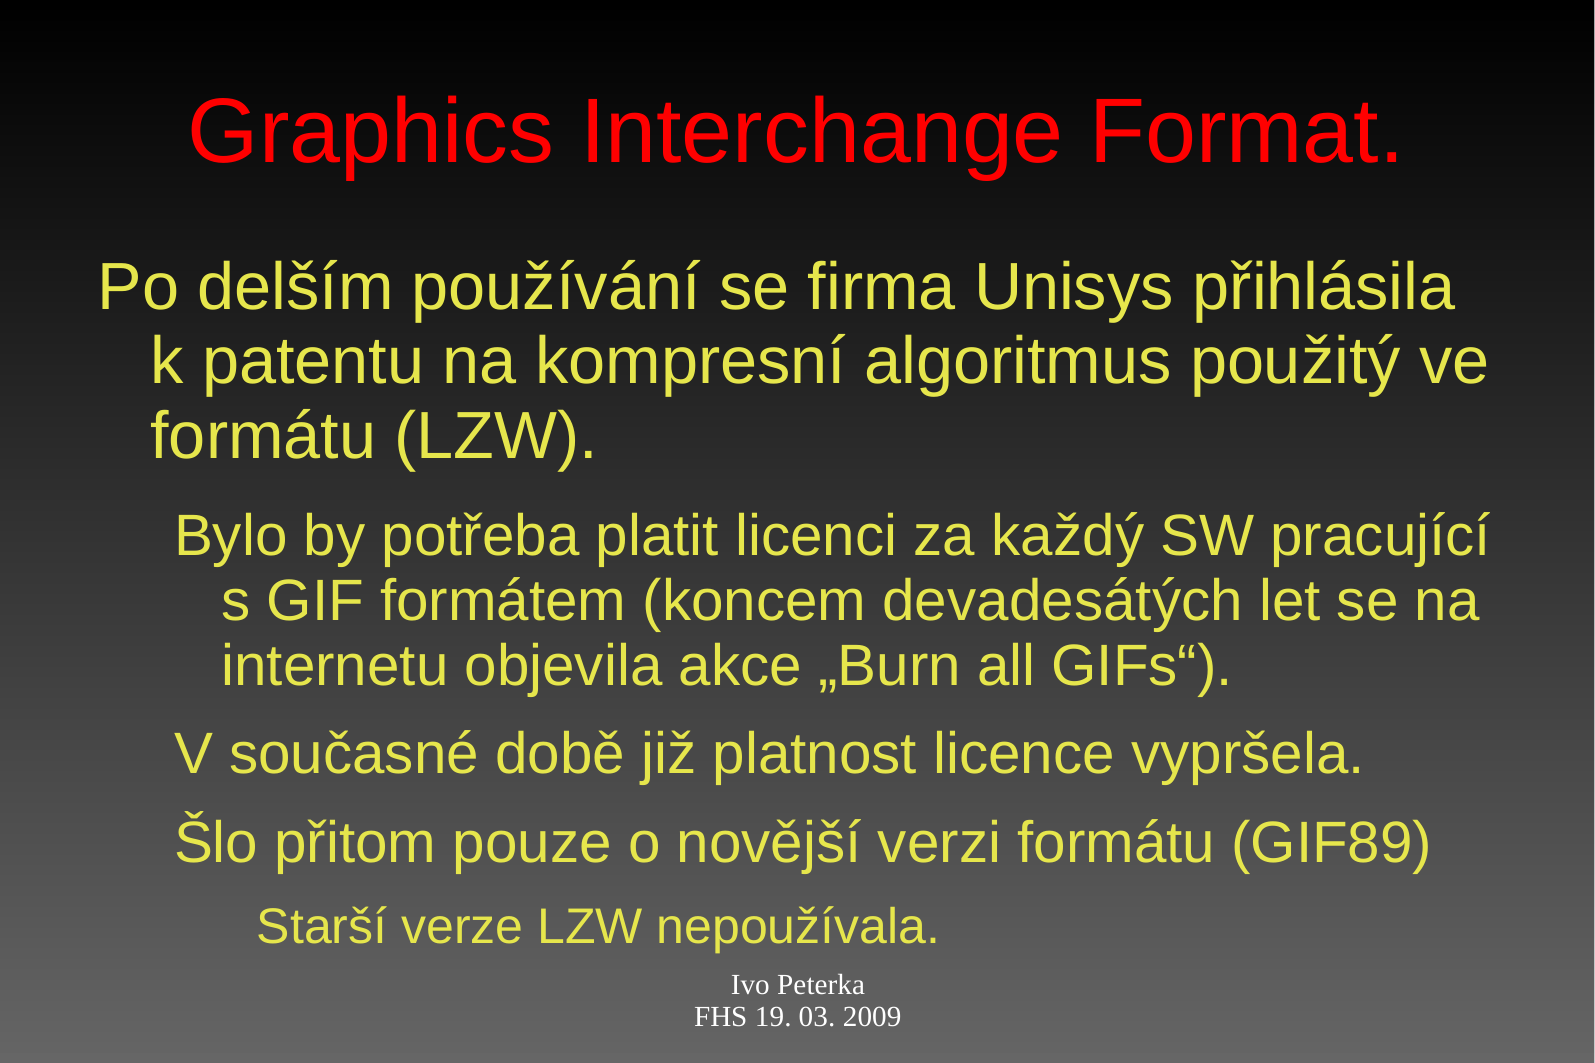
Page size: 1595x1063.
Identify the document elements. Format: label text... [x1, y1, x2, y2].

list Po delším používání se firma Unisys přihlásila k patentu na kompresní algoritmus použitý ve formátu (LZW). Bylo by potřeba platit licenci za každý SW pracující s GIF formátem (koncem devadesátých let se na internetu objevila akce „Burn all GIFs“). V současné době již platnost licence vypršela. Šlo přitom pouze o novější verzi formátu (GIF89) Starší verze LZW nepoužívala. [79, 248, 1515, 955]
title Graphics Interchange Format. [79, 49, 1515, 213]
